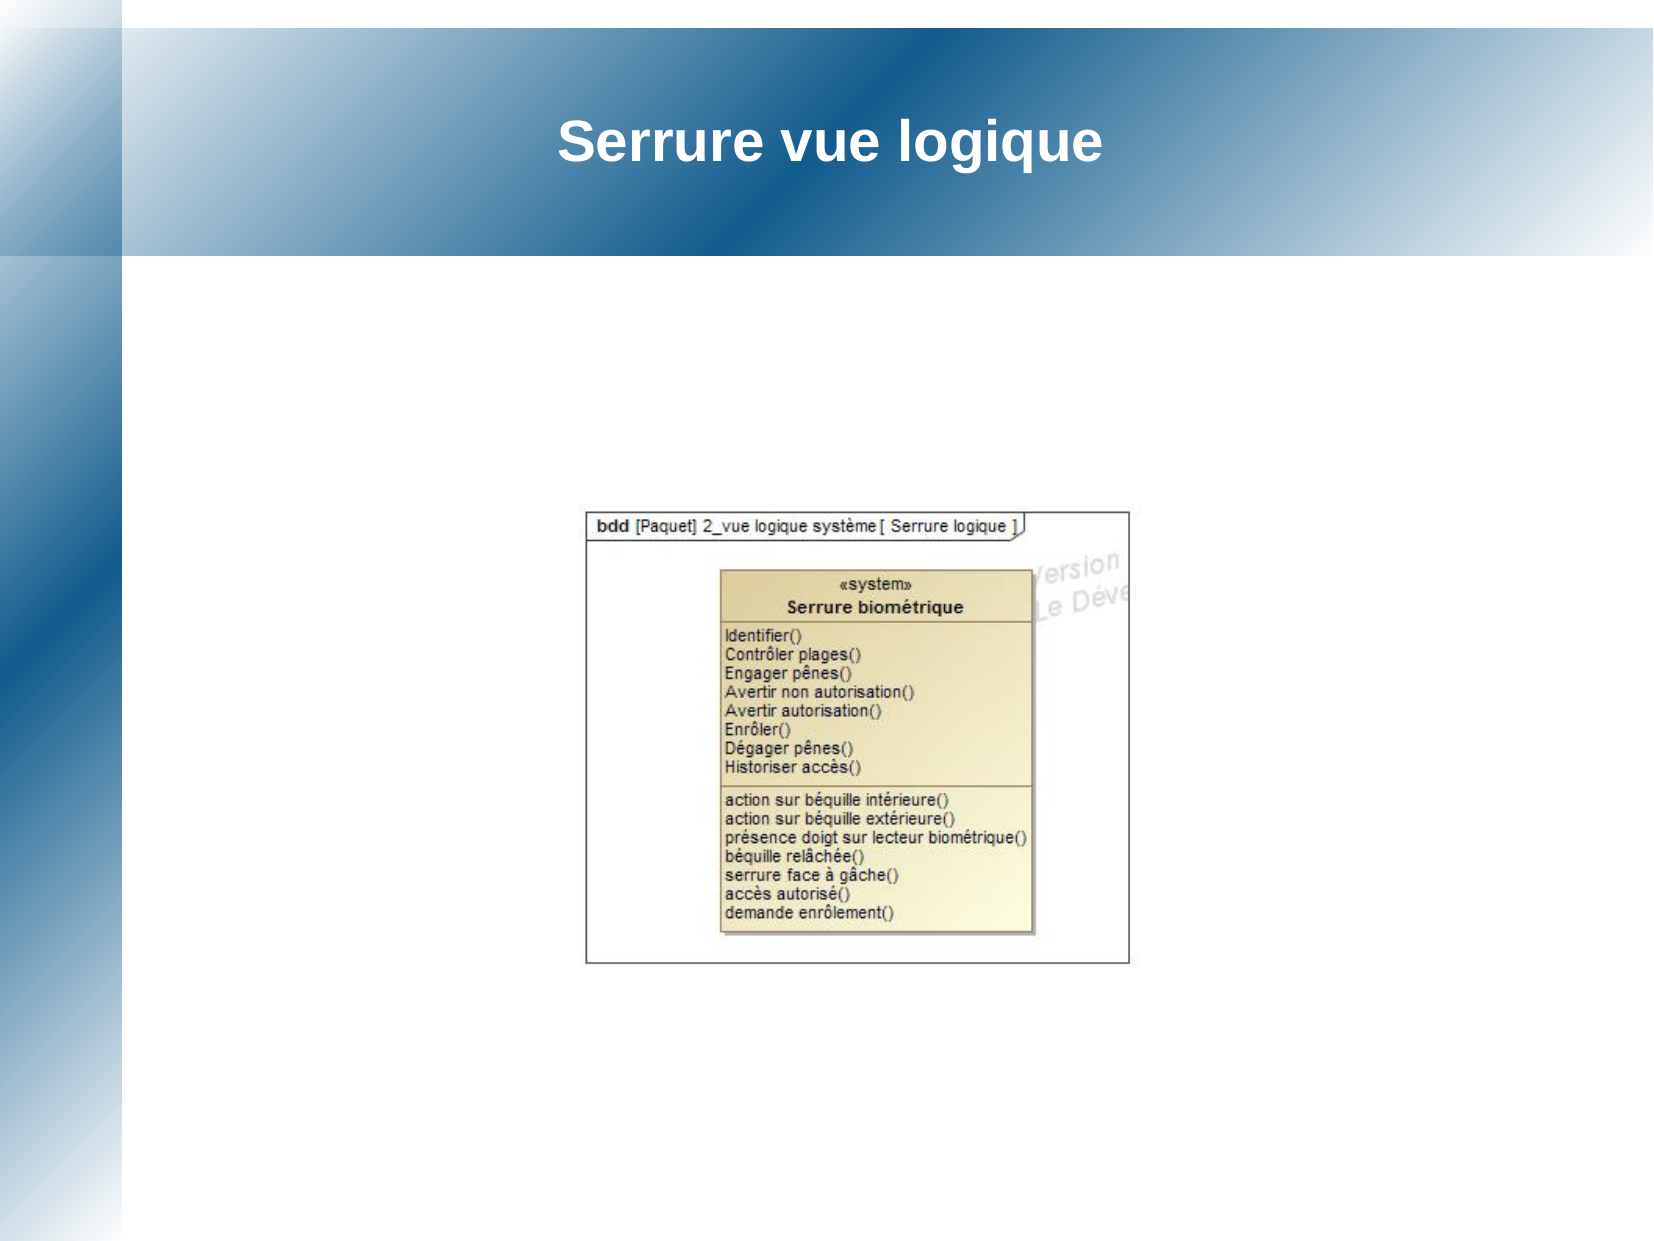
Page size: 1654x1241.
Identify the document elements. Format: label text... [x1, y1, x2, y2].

title Serrure vue logique [125, 45, 1537, 238]
subtitle [127, 323, 1603, 1167]
